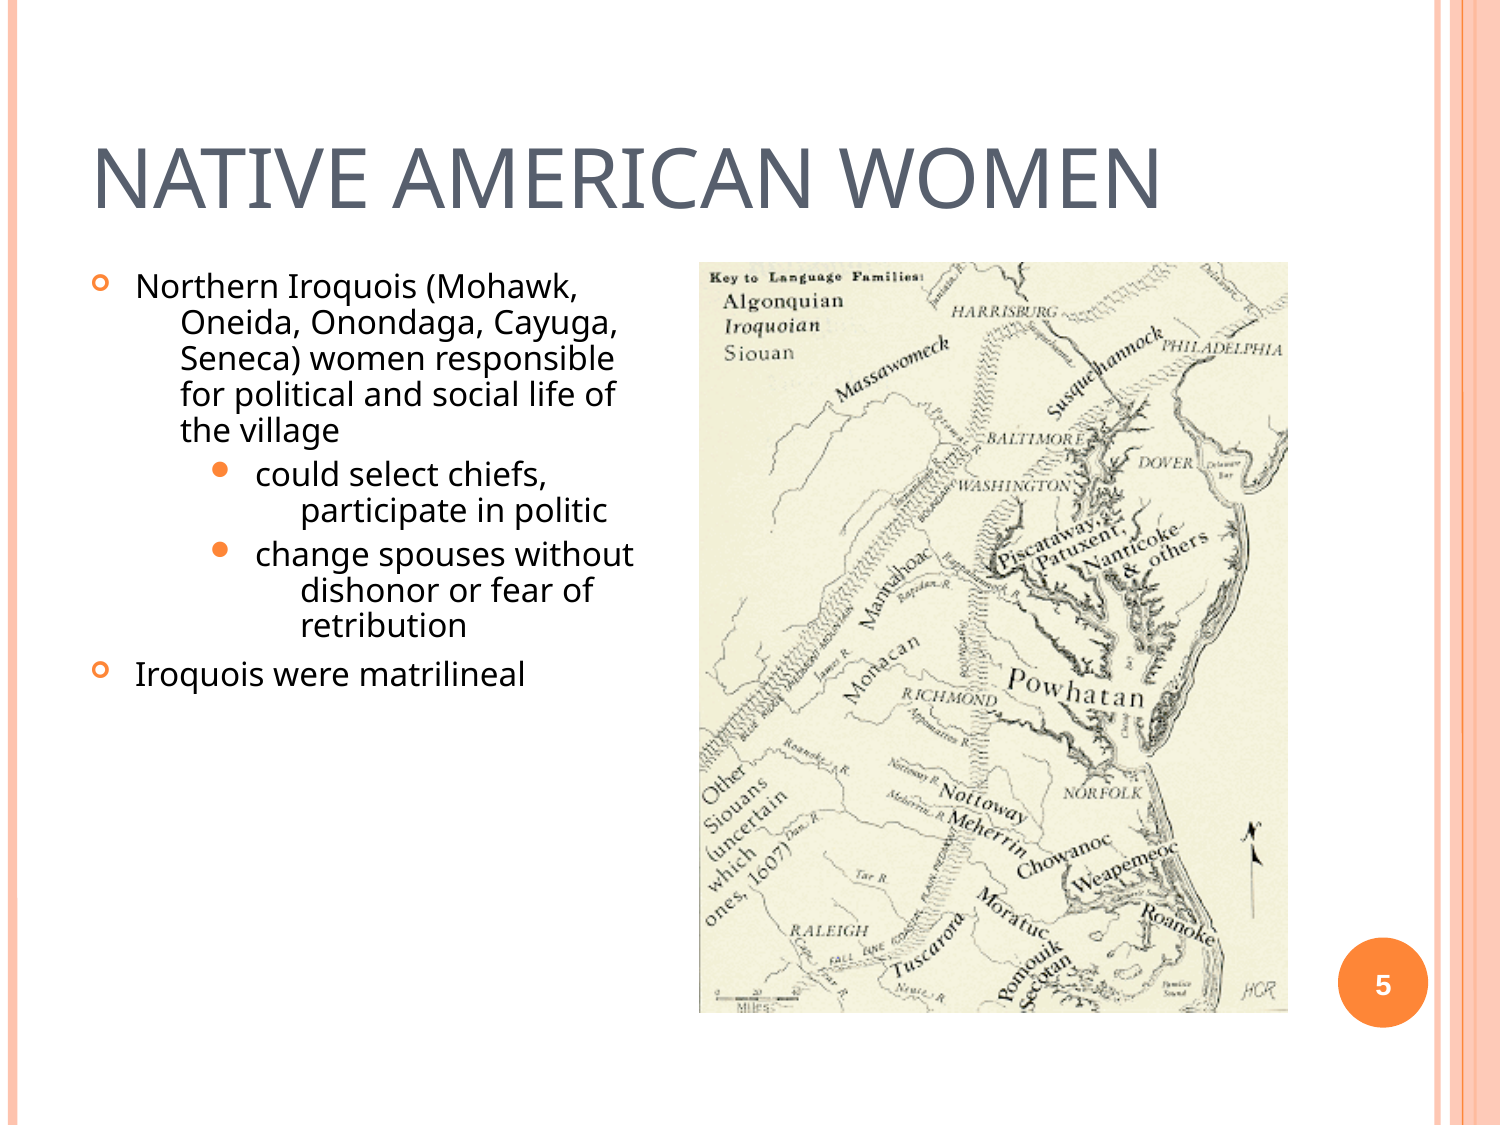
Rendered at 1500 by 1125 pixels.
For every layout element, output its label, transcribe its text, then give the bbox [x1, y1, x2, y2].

picture [699, 262, 1288, 1013]
title Native American Women [75, 45, 1300, 233]
text_box [1333, 940, 1434, 1027]
list Northern Iroquois (Mohawk, Oneida, Onondaga, Cayuga, Seneca) women responsible for political and social life of the village could select chiefs, participate in politic change spouses without dishonor or fear of retribution Iroquois were matrilineal [75, 262, 676, 1013]
